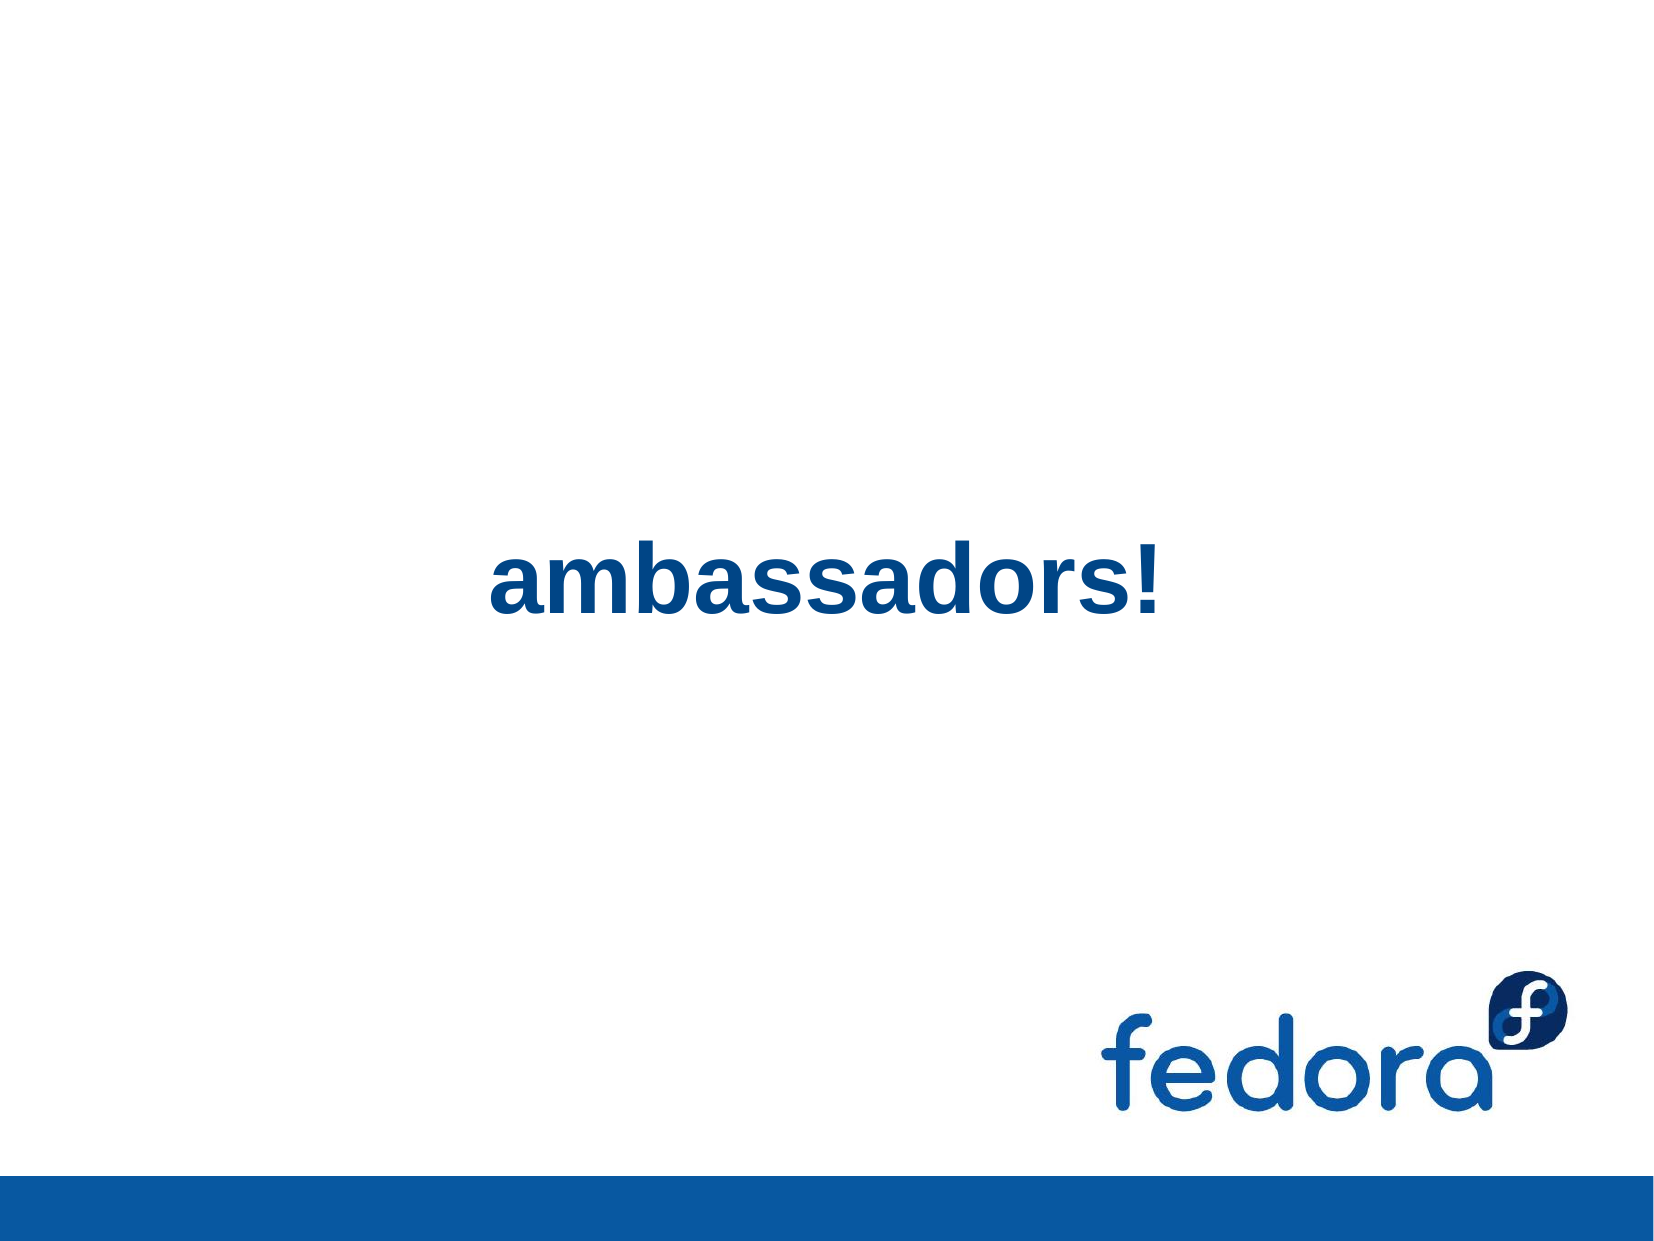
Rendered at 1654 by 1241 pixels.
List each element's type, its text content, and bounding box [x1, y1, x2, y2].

picture [1087, 958, 1576, 1125]
picture [0, 1176, 1654, 1241]
title ambassadors! [82, 49, 1571, 1109]
